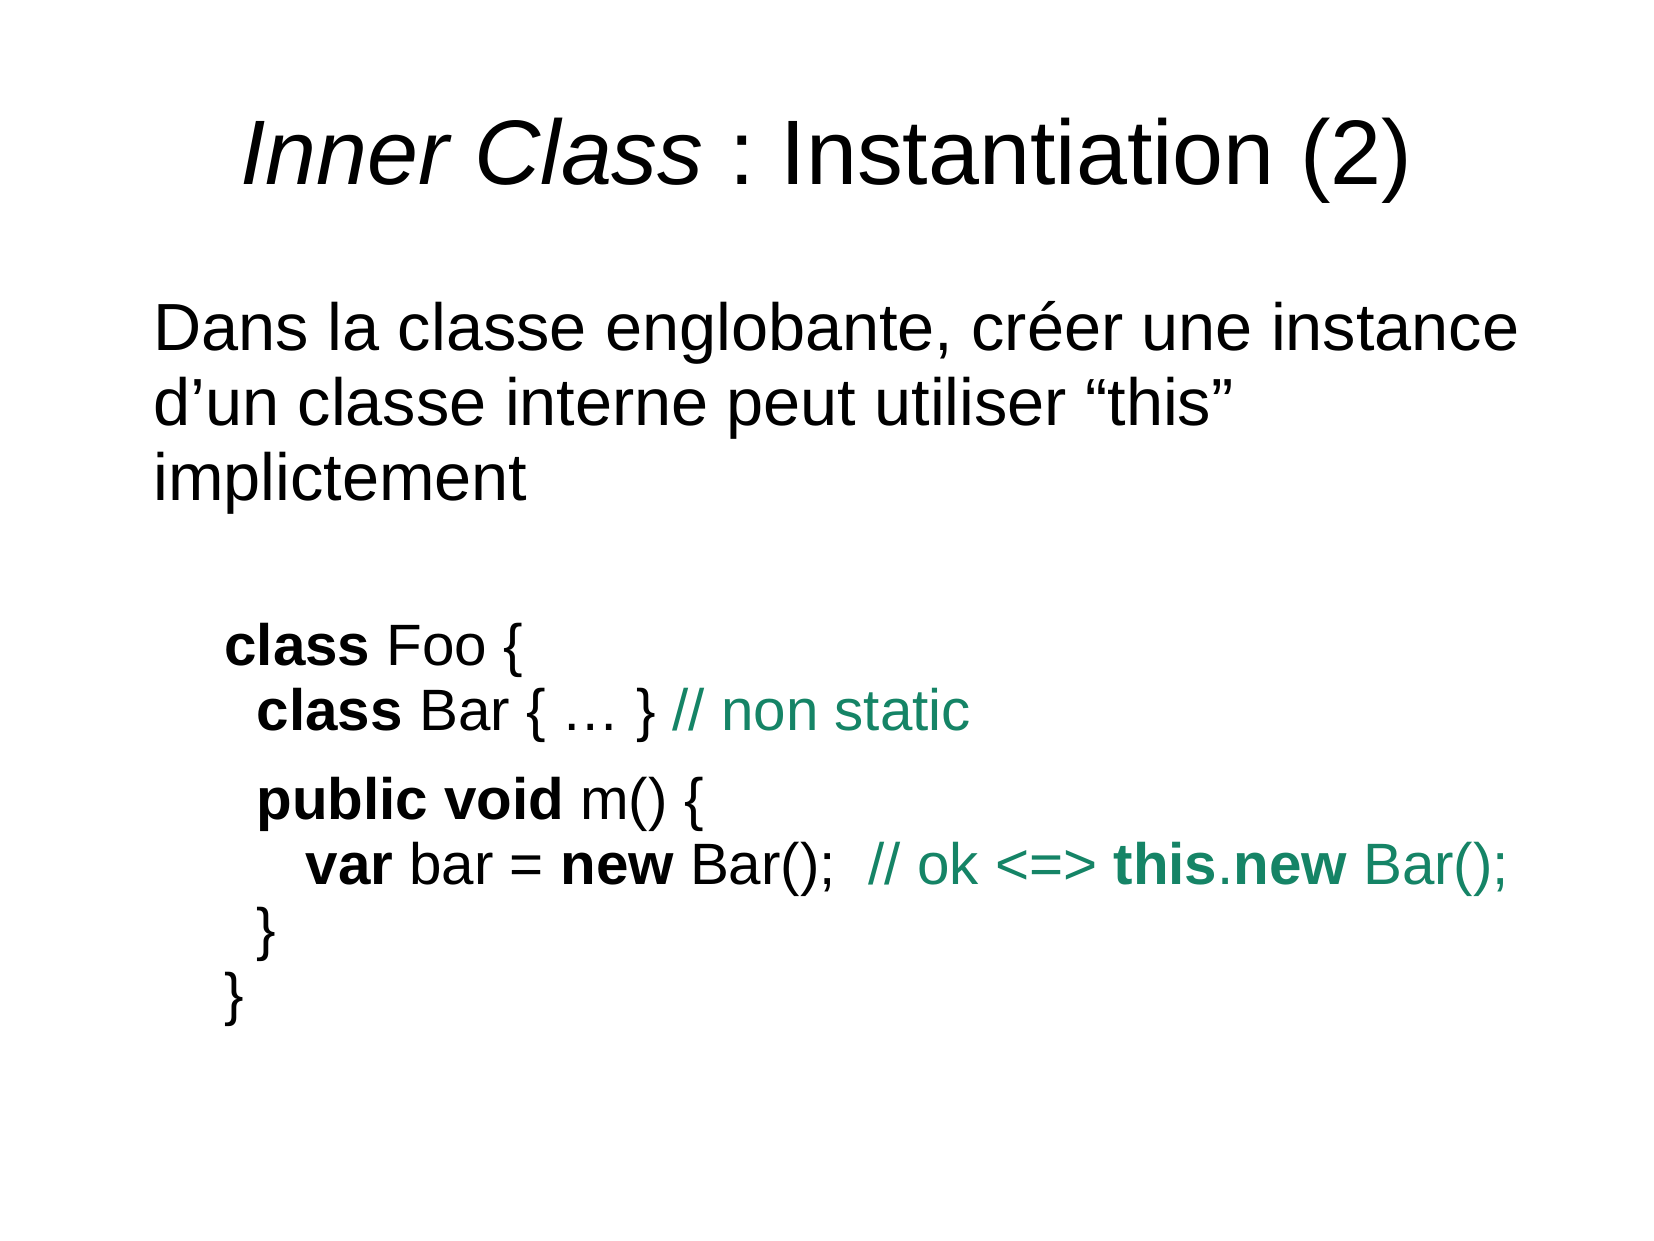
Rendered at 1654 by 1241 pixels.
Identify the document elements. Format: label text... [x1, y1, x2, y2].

title Inner Class : Instantiation (2) [82, 49, 1571, 257]
list Dans la classe englobante, créer une instance d’un classe interne peut utiliser “this” implictement class Foo { class Bar { … } // non static public void m() { var bar = new Bar(); // ok <=> this.new Bar(); } } [82, 290, 1571, 1126]
